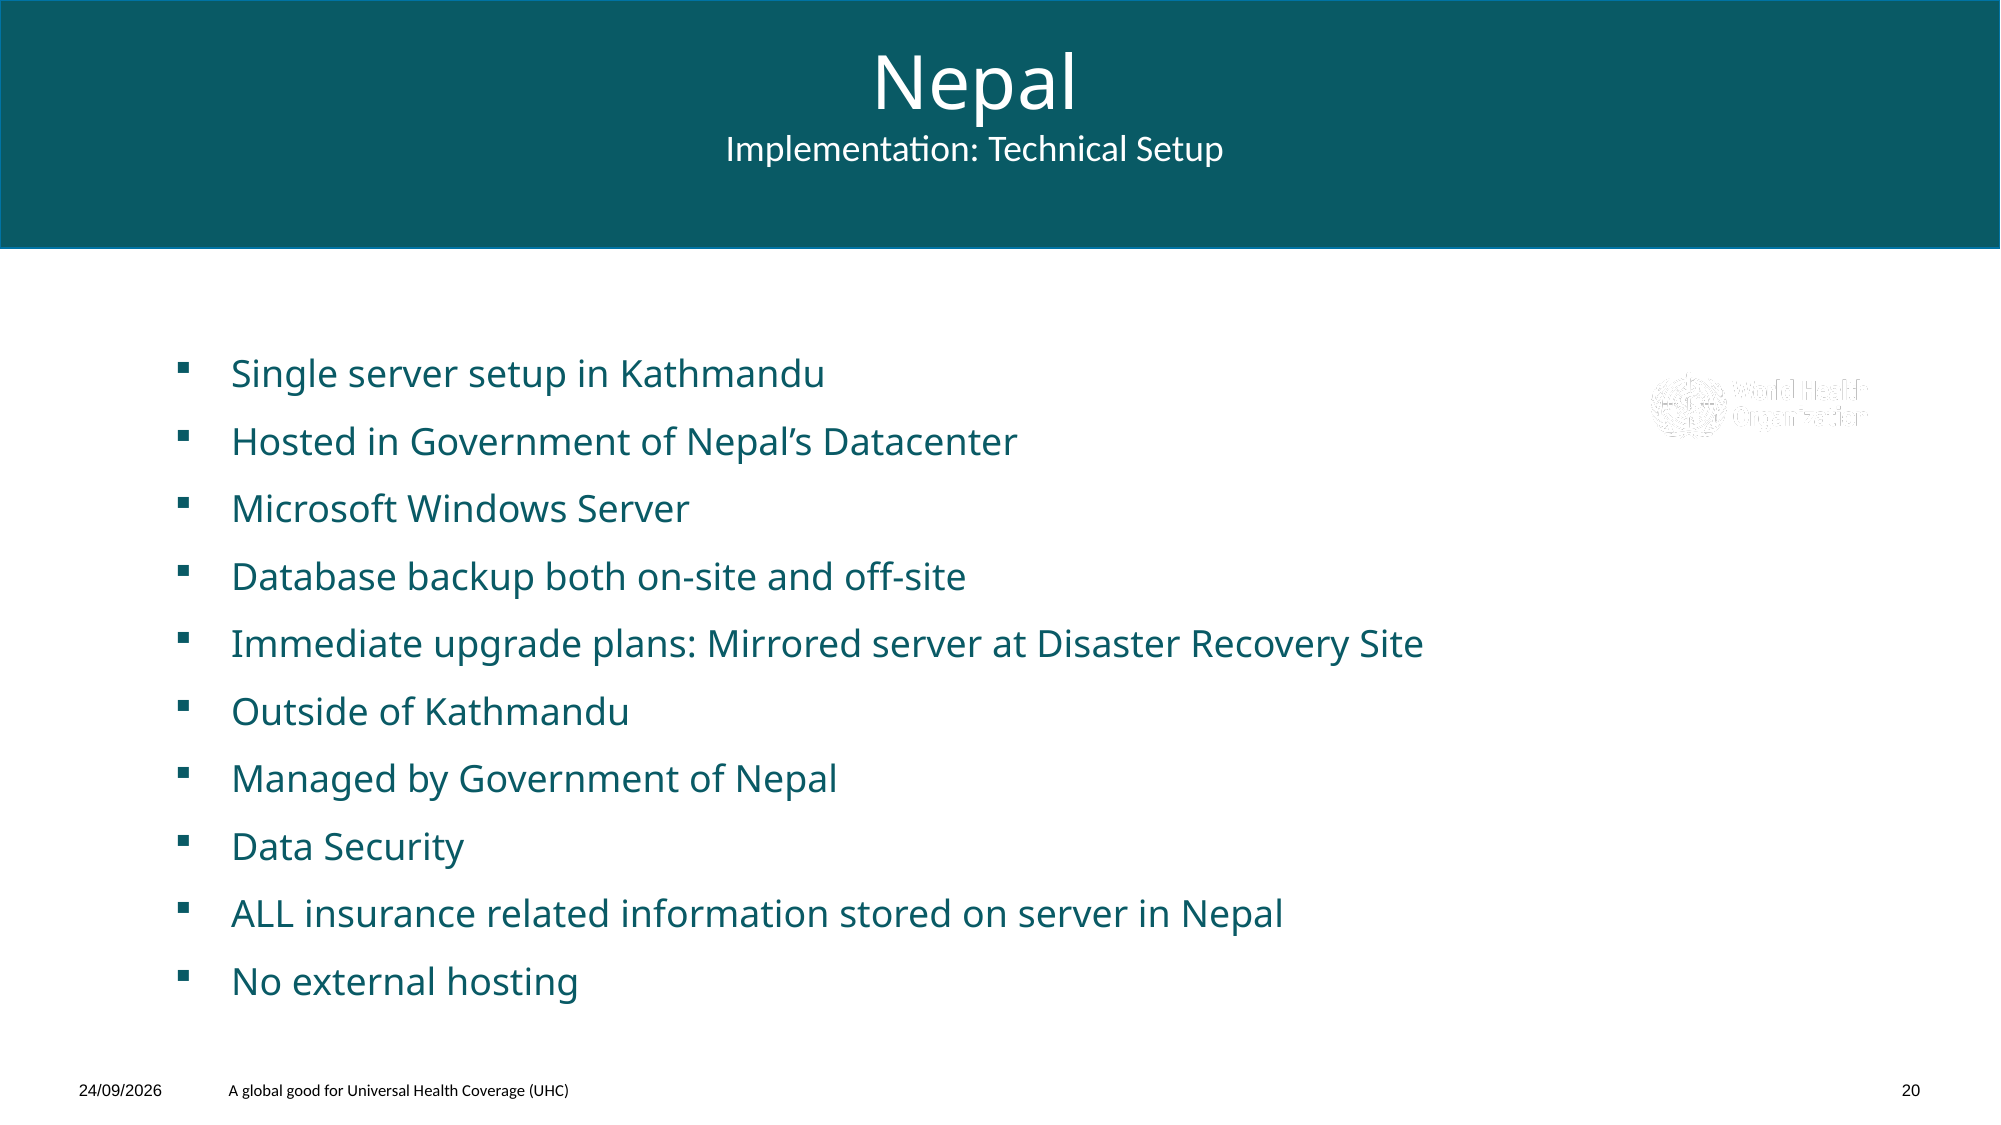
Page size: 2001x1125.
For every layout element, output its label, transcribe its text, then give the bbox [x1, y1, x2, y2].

footer A global good for Universal Health Coverage (UHC) [228, 1079, 873, 1125]
slide_number <number> [1872, 1079, 1921, 1109]
text_box Single server setup in Kathmandu Hosted in Government of Nepal’s Datacenter Microsoft Windows Server Database backup both on-site and off-site Immediate upgrade plans: Mirrored server at Disaster Recovery Site Outside of Kathmandu Managed by Government of Nepal Data Security ALL insurance related information stored on server in Nepal No external hosting [159, 320, 1652, 1011]
slide_number 29/06/2020 [78, 1079, 209, 1109]
picture [1652, 349, 1922, 463]
text_box Nepal Implementation: Technical Setup [53, 26, 1897, 222]
text_box [0, 0, 2000, 249]
